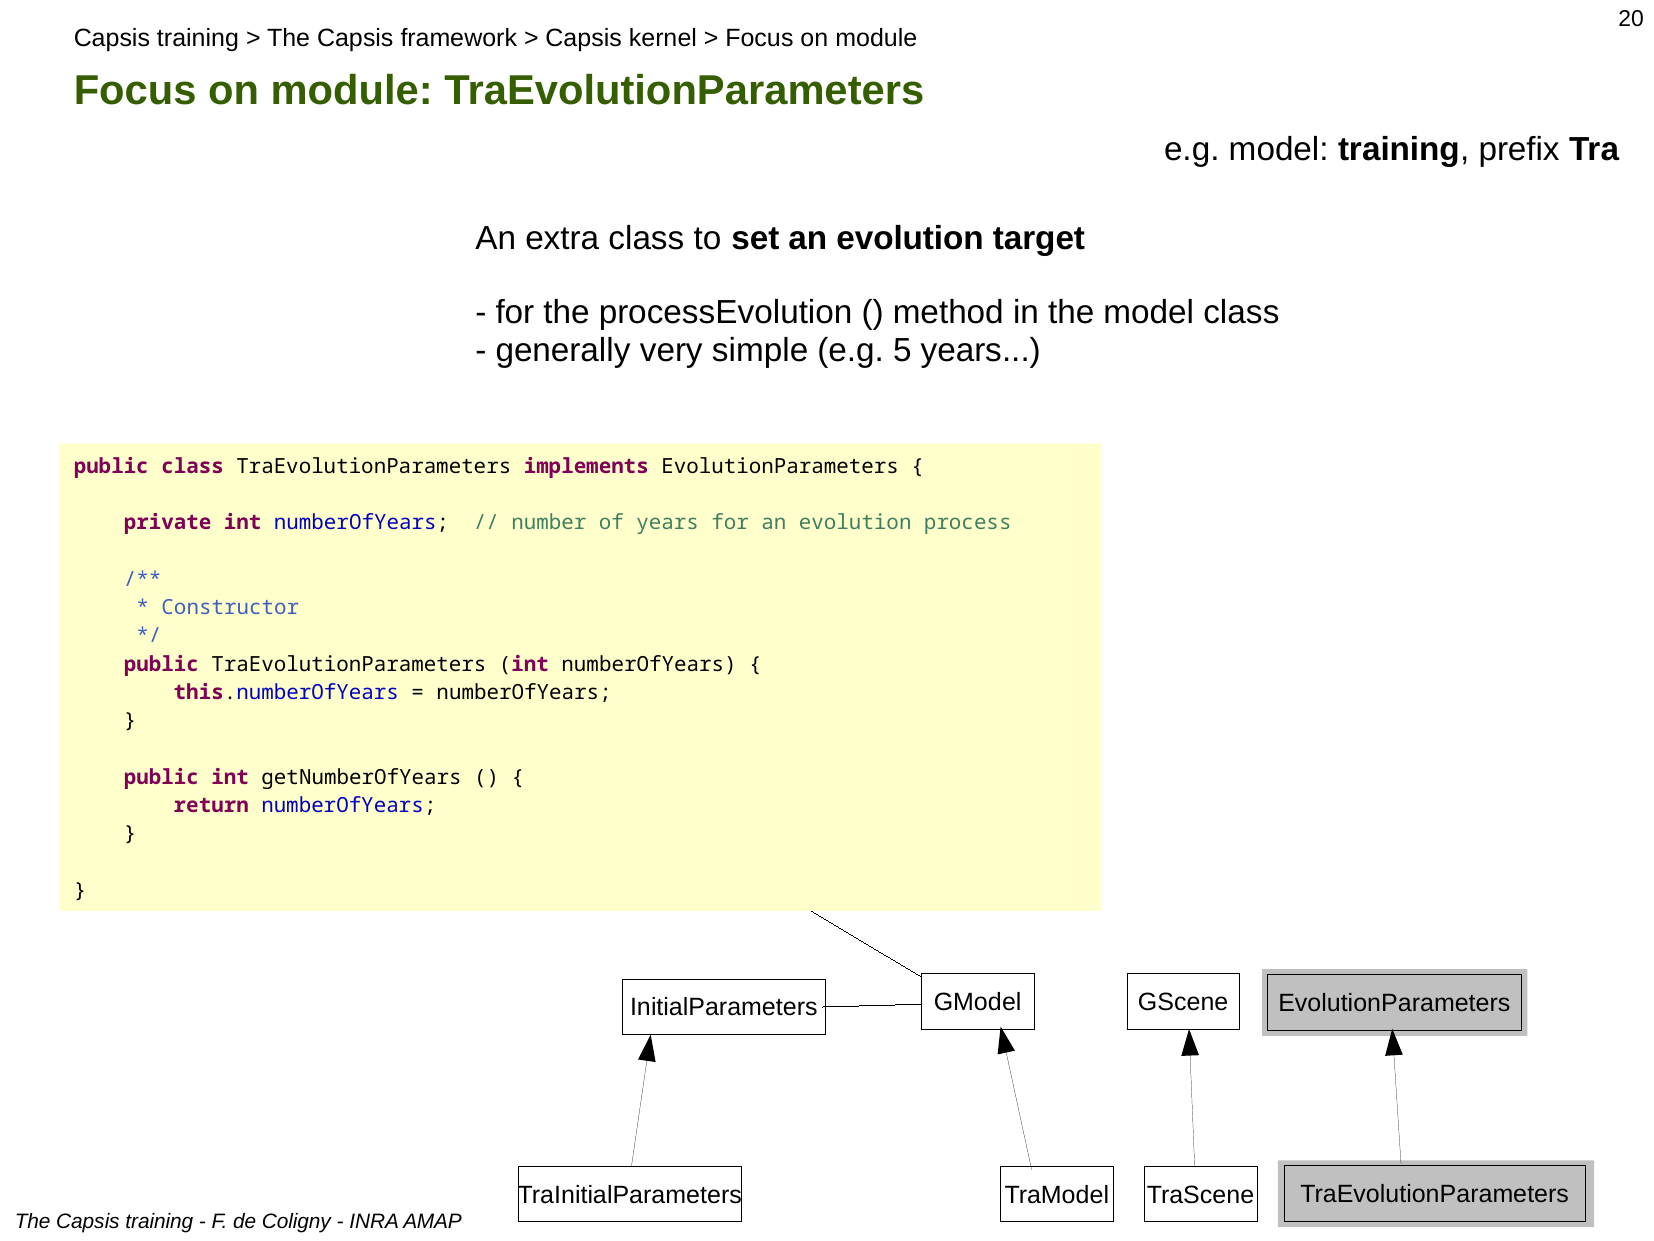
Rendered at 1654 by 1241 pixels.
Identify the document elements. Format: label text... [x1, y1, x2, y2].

text_box TraScene [1144, 1166, 1258, 1201]
text_box TraModel [1000, 1166, 1114, 1201]
text_box [1277, 1160, 1595, 1201]
text_box TraEvolutionParameters [1284, 1165, 1586, 1201]
text_box Focus on module: TraEvolutionParameters [59, 59, 1016, 121]
text_box EvolutionParameters [1267, 974, 1522, 1031]
text_box The Capsis training - F. de Coligny - INRA AMAP [0, 1201, 1654, 1241]
text_box e.g. model: training, prefix Tra [1034, 123, 1634, 176]
text_box [1262, 969, 1528, 1036]
text_box Capsis training > The Capsis framework > Capsis kernel > Focus on module [59, 16, 1004, 59]
text_box public class TraEvolutionParameters implements EvolutionParameters { private int numberOfYears; // number of years for an evolution process /** * Constructor */ public TraEvolutionParameters (int numberOfYears) { this.numberOfYears = numberOfYears; } public int getNumberOfYears () { return numberOfYears; } } [59, 443, 1102, 851]
text_box GModel [921, 973, 1035, 1030]
text_box TraInitialParameters [518, 1166, 742, 1201]
text_box GScene [1127, 973, 1240, 1030]
text_box InitialParameters [622, 979, 826, 1035]
text_box An extra class to set an evolution target - for the processEvolution () method in the model class - generally very simple (e.g. 5 years...) [460, 212, 1368, 378]
